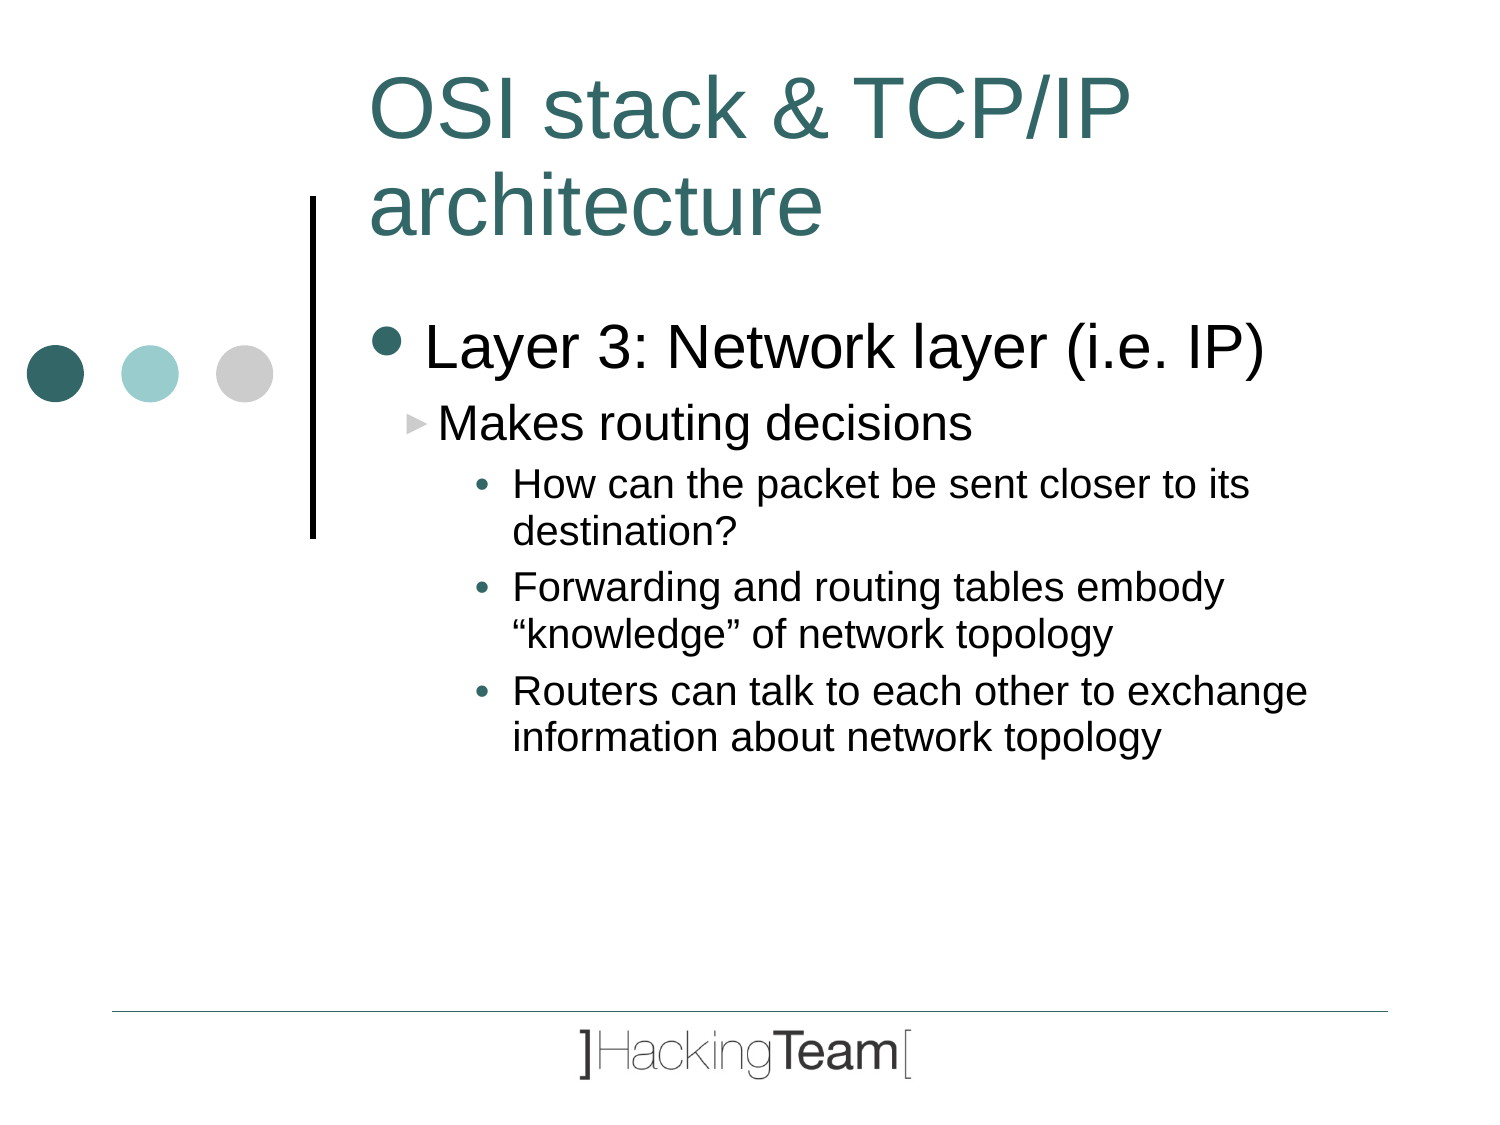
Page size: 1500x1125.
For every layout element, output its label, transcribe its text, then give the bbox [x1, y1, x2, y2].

picture [574, 1041, 916, 1084]
list Layer 3: Network layer (i.e. IP) Makes routing decisions How can the packet be sent closer to its destination? Forwarding and routing tables embody “knowledge” of network topology Routers can talk to each other to exchange information about network topology [249, 312, 1401, 1041]
title OSI stack & TCP/IP architecture [249, 38, 1401, 275]
